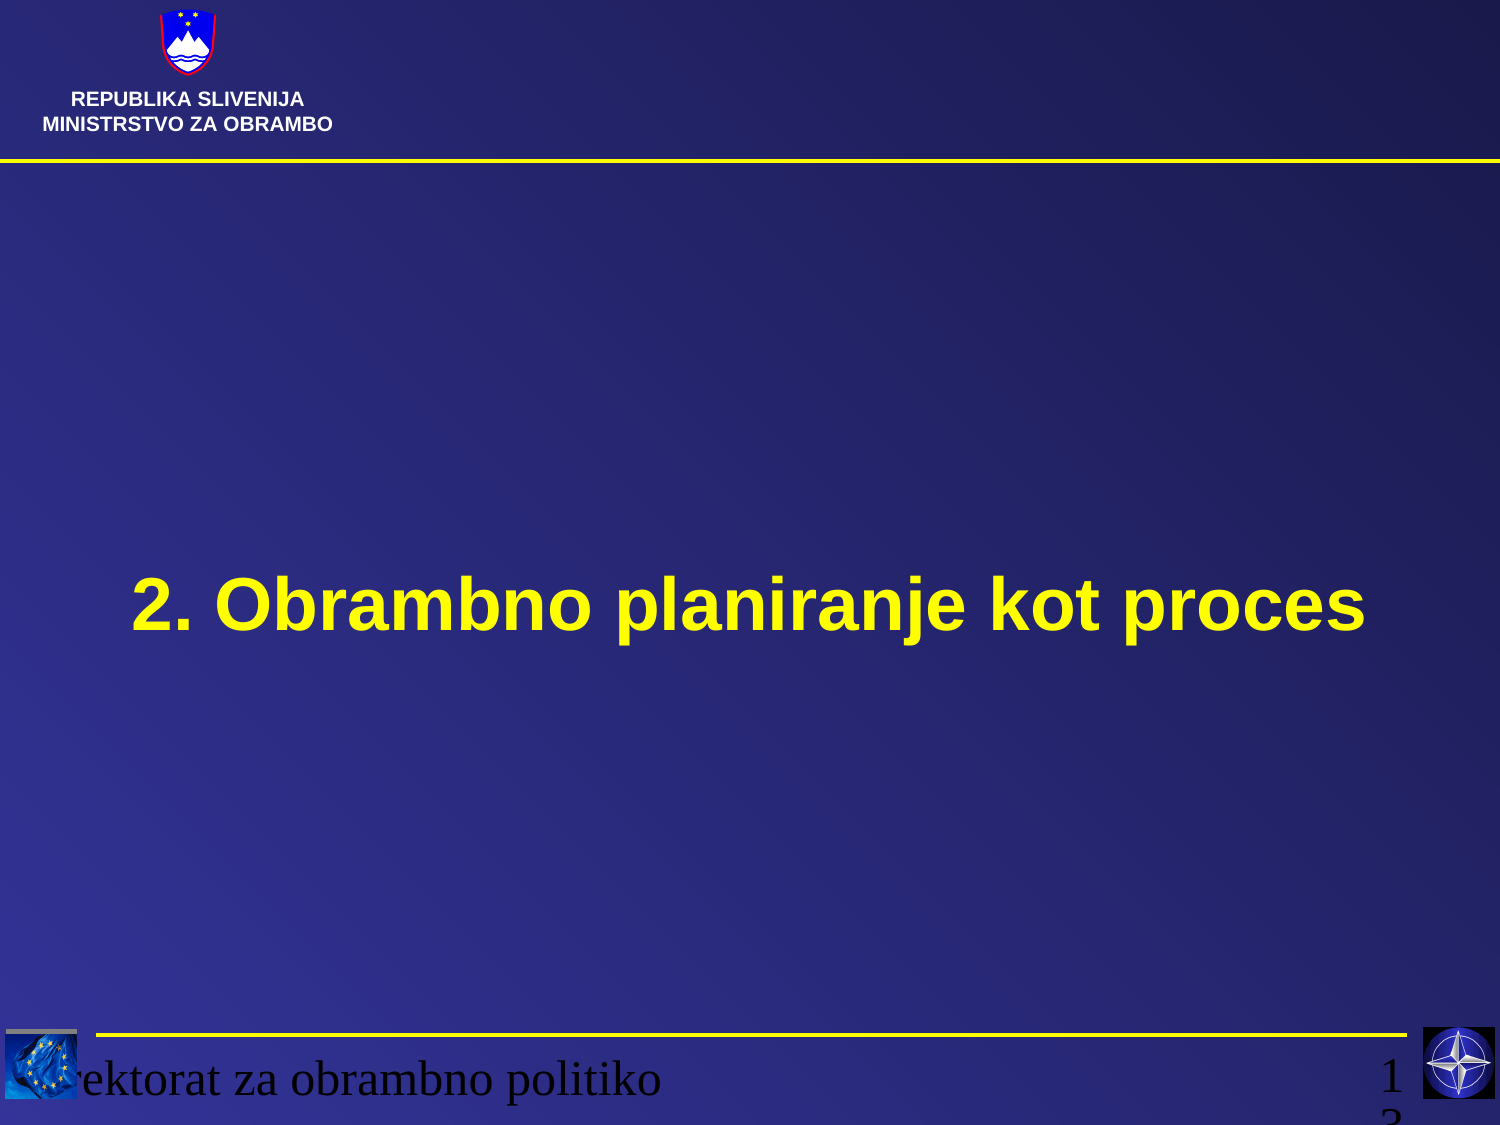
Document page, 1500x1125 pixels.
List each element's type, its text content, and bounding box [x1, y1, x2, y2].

title 2. Obrambno planiranje kot proces [112, 174, 1388, 1026]
